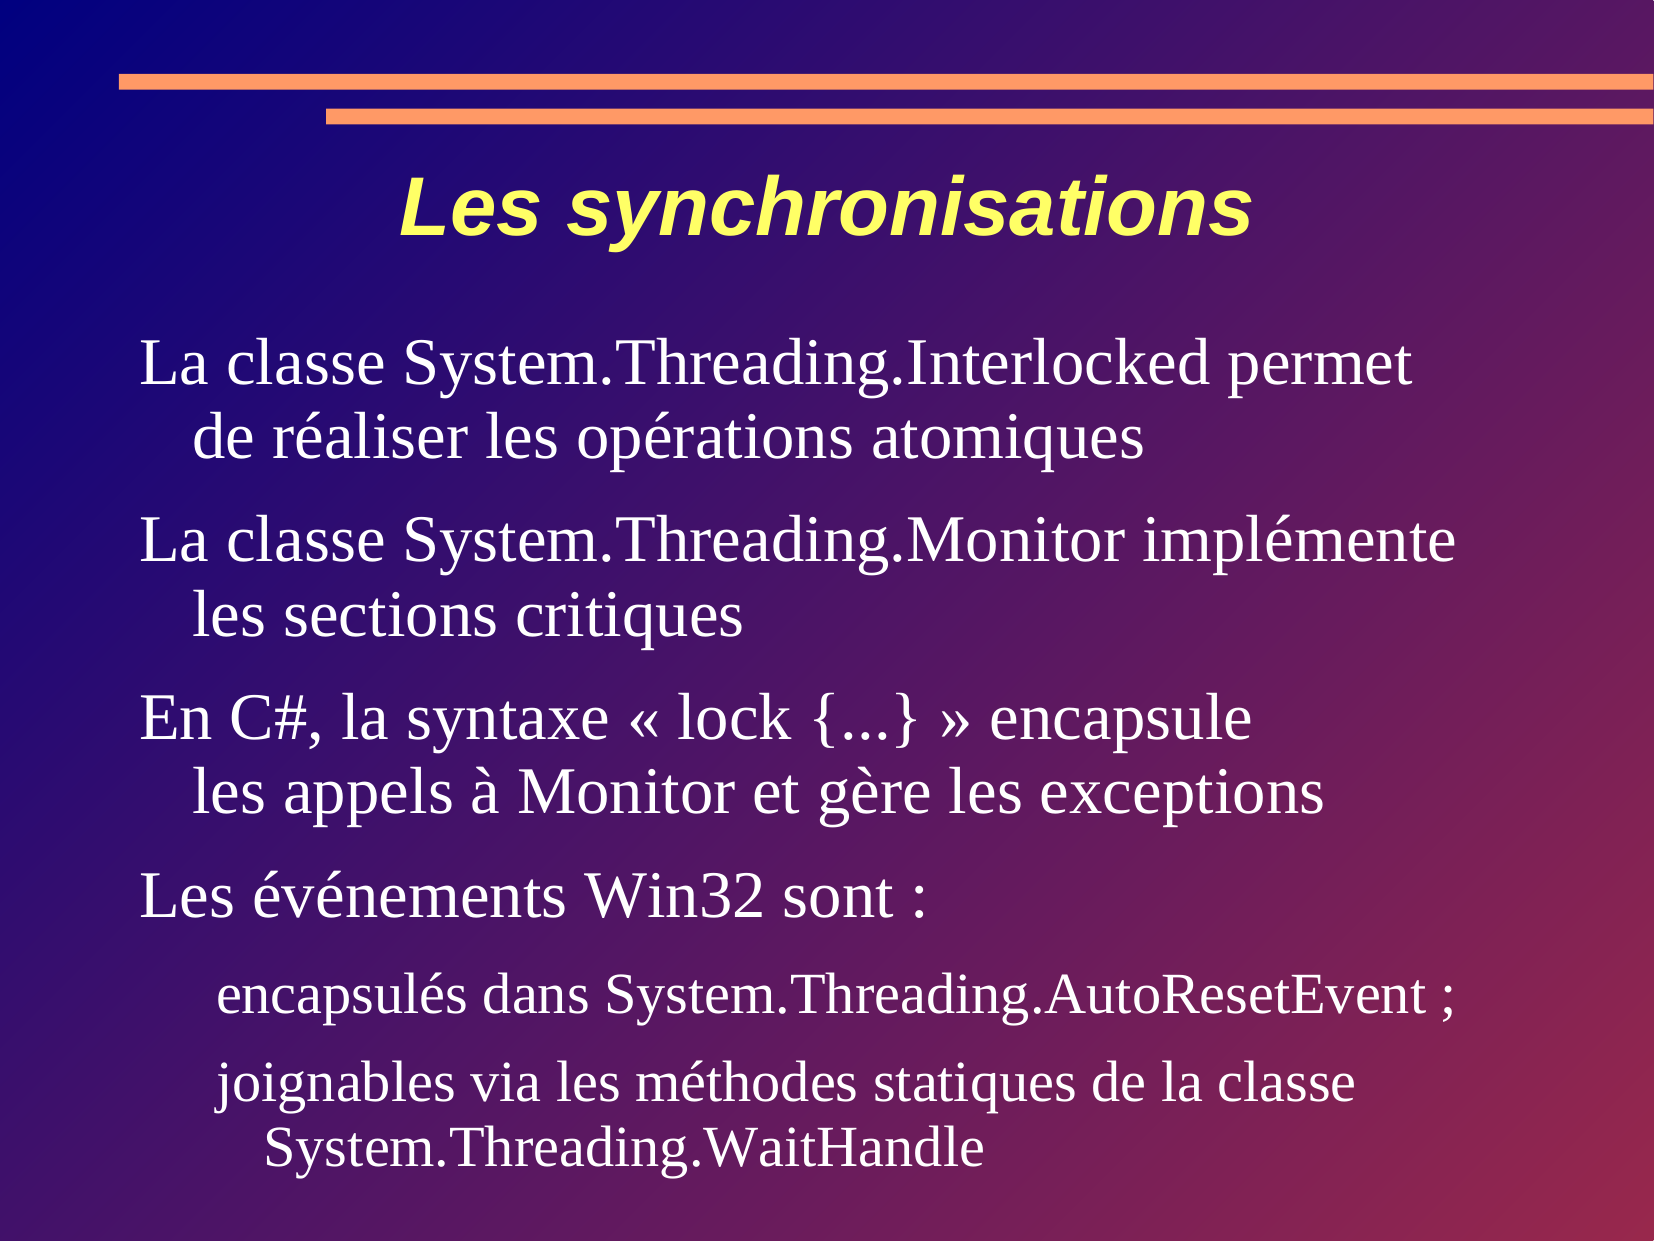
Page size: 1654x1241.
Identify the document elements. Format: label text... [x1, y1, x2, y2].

title Les synchronisations [121, 102, 1534, 311]
list La classe System.Threading.Interlocked permet de réaliser les opérations atomiques La classe System.Threading.Monitor implémente les sections critiques En C#, la syntaxe « lock {...} » encapsule les appels à Monitor et gère les exceptions Les événements Win32 sont : encapsulés dans System.Threading.AutoResetEvent ; joignables via les méthodes statiques de la classe System.Threading.WaitHandle [121, 324, 1534, 1200]
